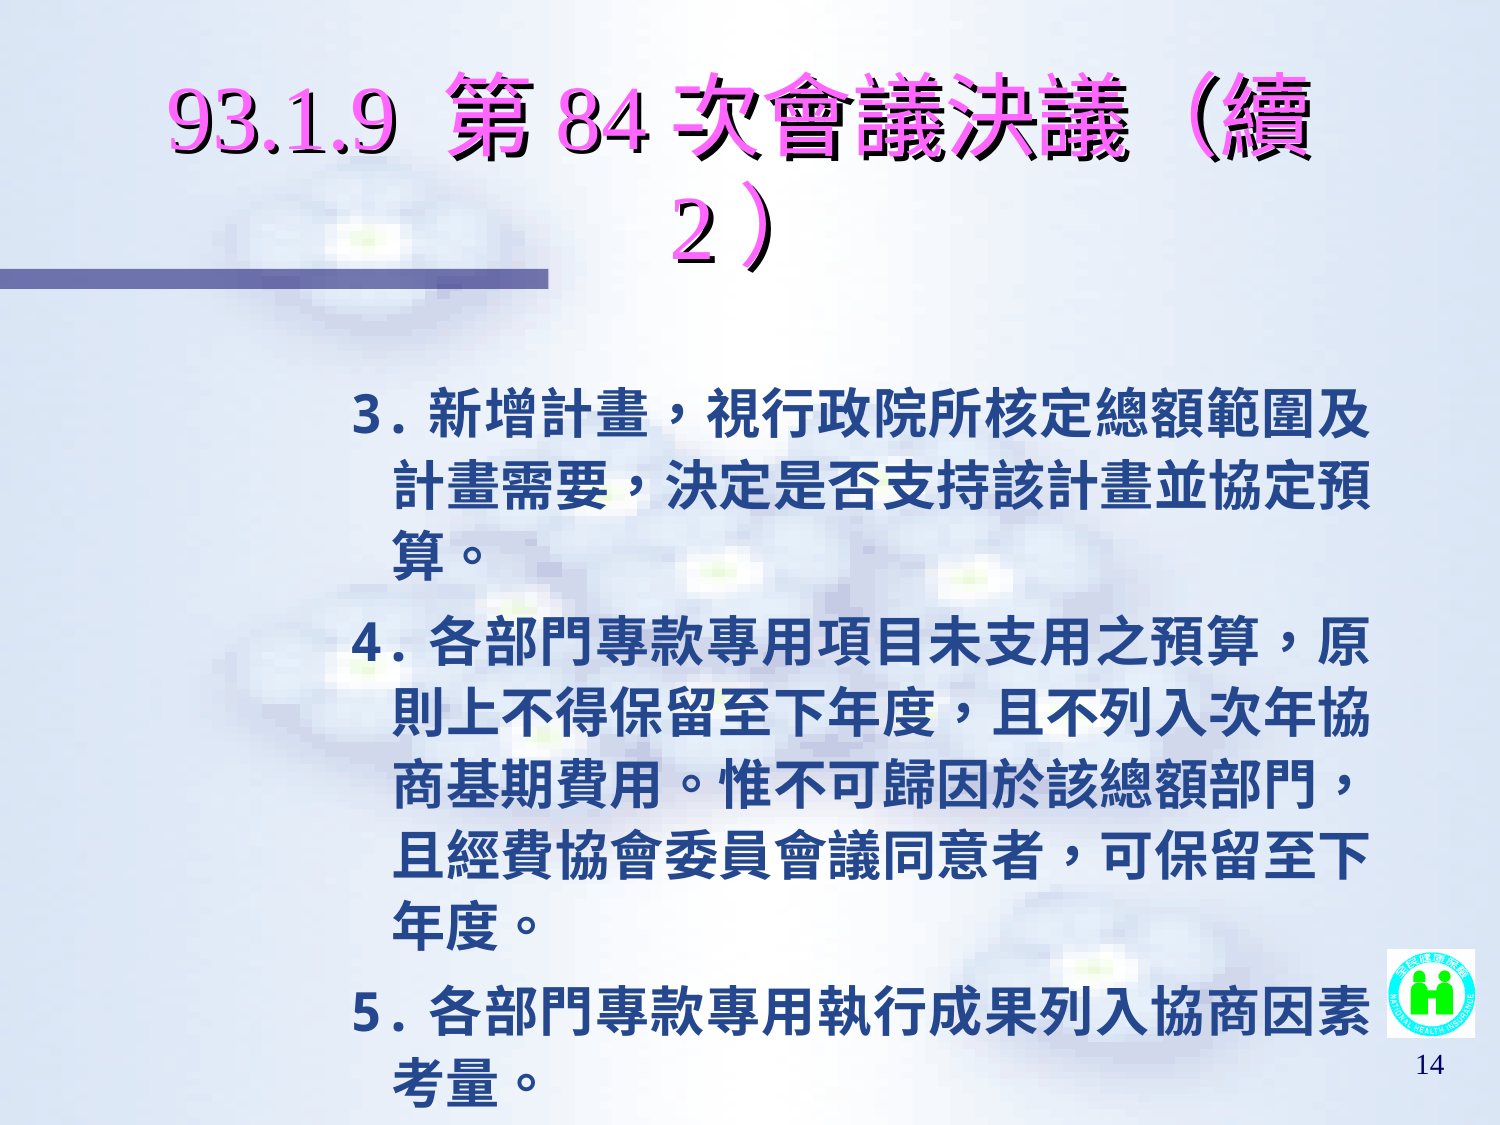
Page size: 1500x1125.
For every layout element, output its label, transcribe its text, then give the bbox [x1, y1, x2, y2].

list 3.新增計畫，視行政院所核定總額範圍及計畫需要，決定是否支持該計畫並協定預算。 4.各部門專款專用項目未支用之預算，原則上不得保留至下年度，且不列入次年協商基期費用。惟不可歸因於該總額部門，且經費協會委員會議同意者，可保留至下年度。 5.各部門專款專用執行成果列入協商因素考量。 [0, 287, 1388, 1125]
title 93.1.9 第84次會議決議（續2） [112, 50, 1388, 238]
text_box [1400, 1037, 1476, 1125]
